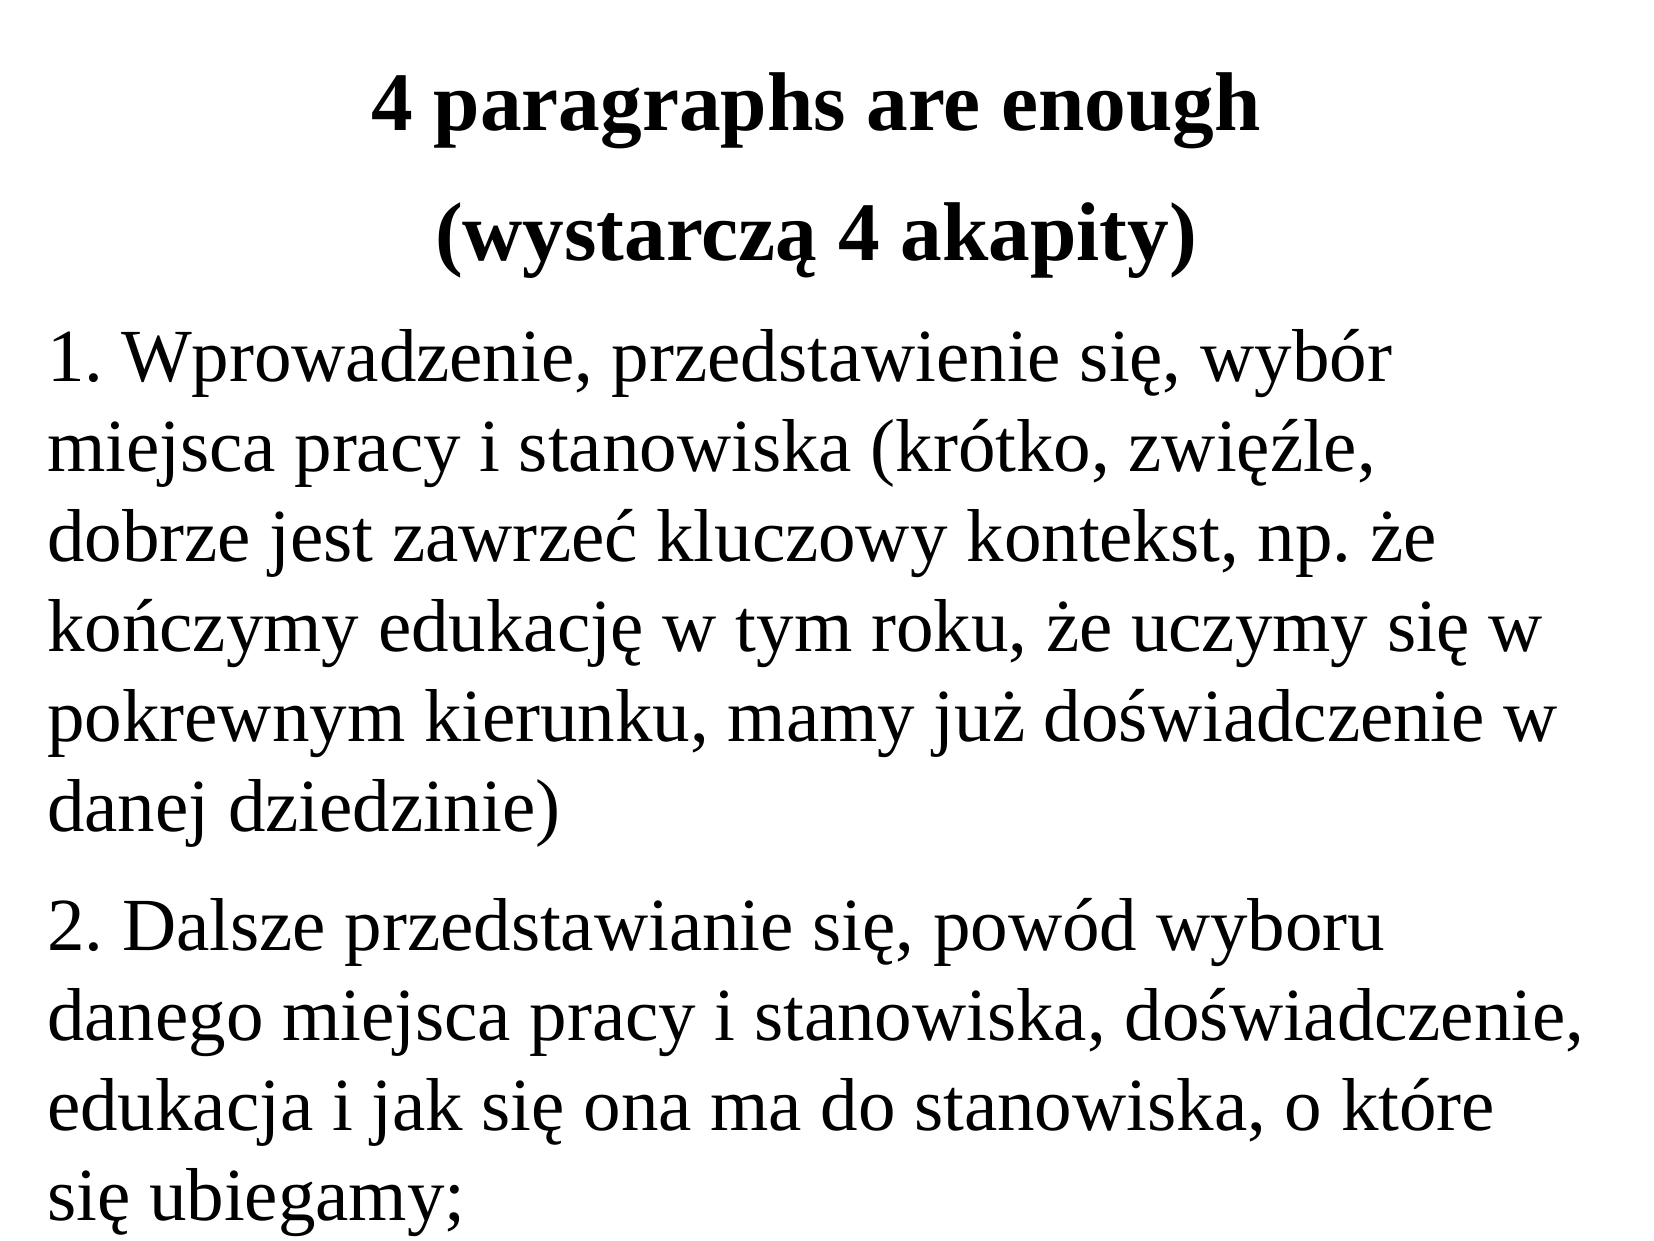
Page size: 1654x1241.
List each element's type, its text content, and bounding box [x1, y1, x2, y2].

list 4 paragraphs are enough (wystarczą 4 akapity) 1. Wprowadzenie, przedstawienie się, wybór miejsca pracy i stanowiska (krótko, zwięźle, dobrze jest zawrzeć kluczowy kontekst, np. że kończymy edukację w tym roku, że uczymy się w pokrewnym kierunku, mamy już doświadczenie w danej dziedzinie) 2. Dalsze przedstawianie się, powód wyboru danego miejsca pracy i stanowiska, doświadczenie, edukacja i jak się ona ma do stanowiska, o które się ubiegamy; [47, 47, 1591, 1241]
